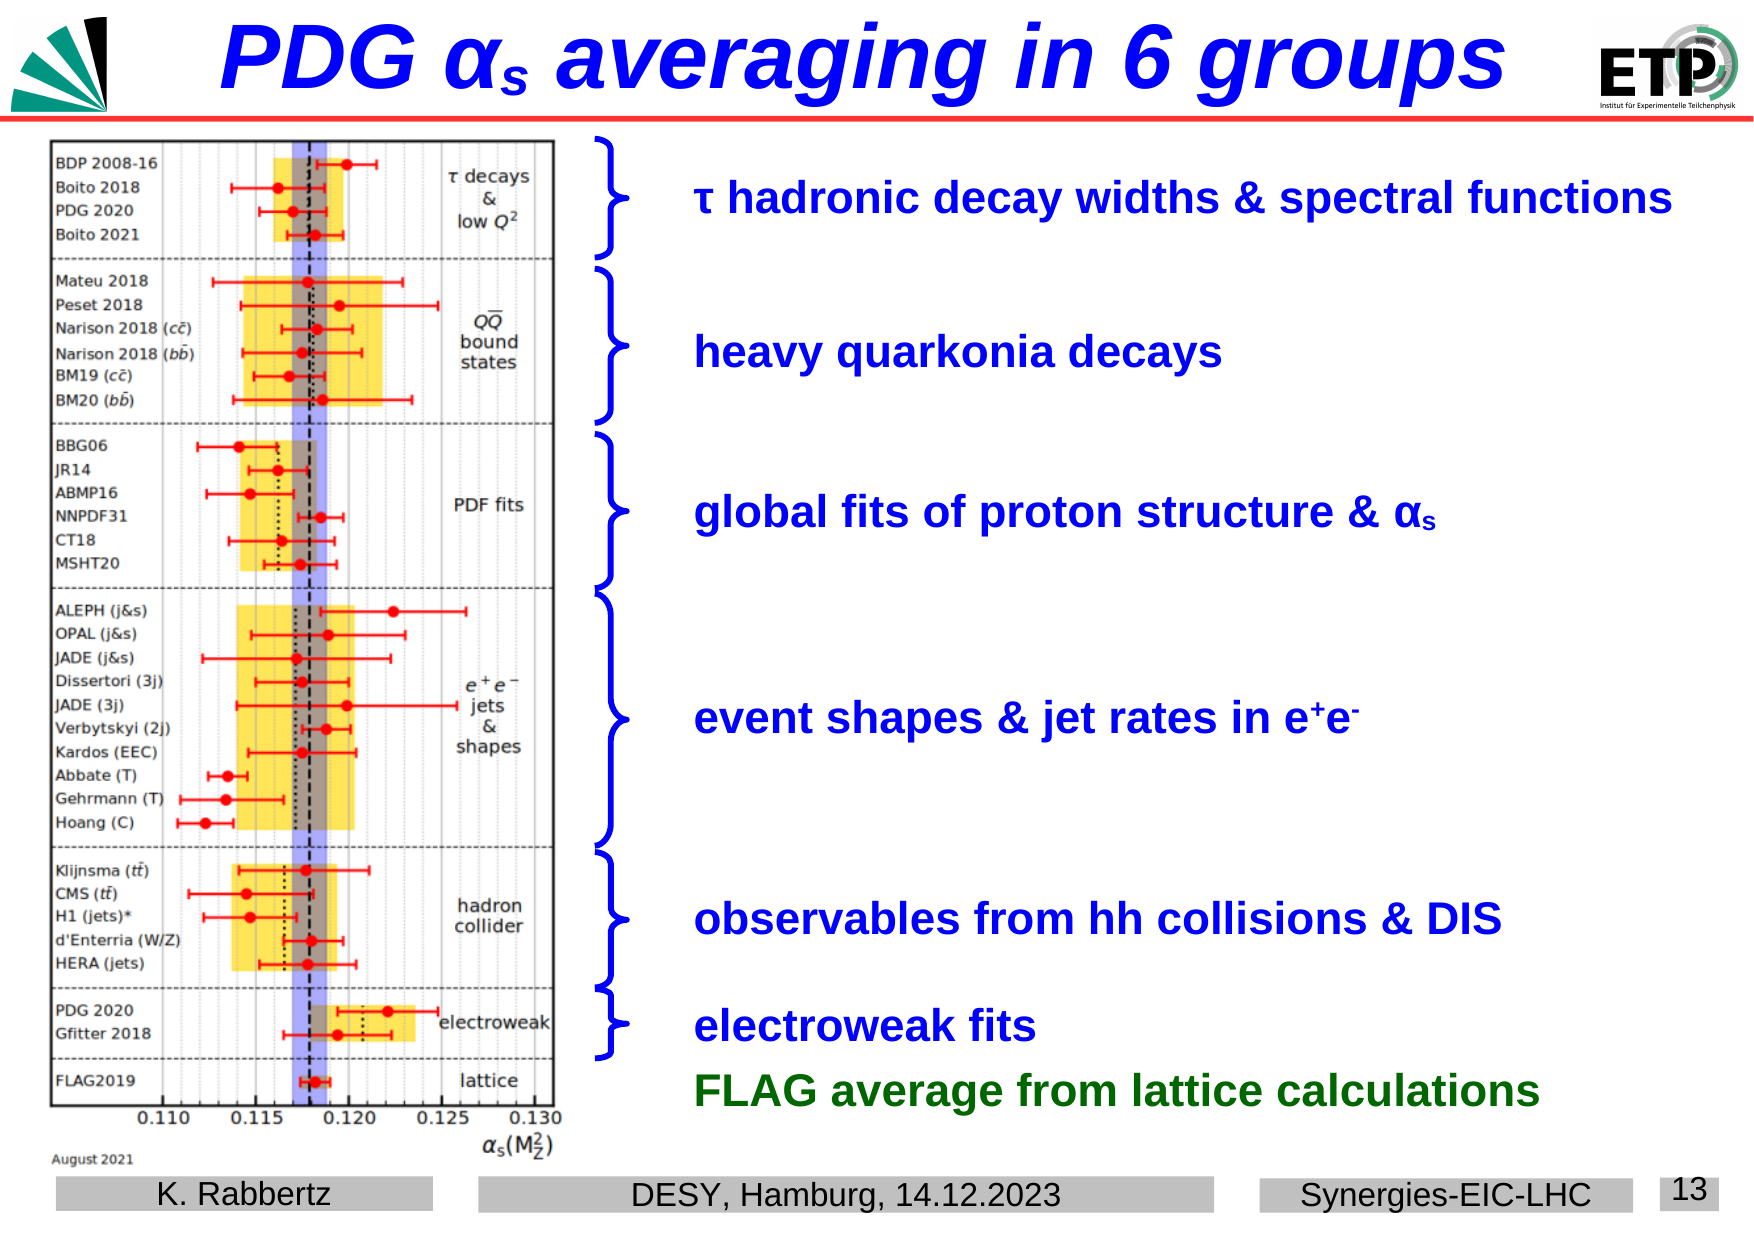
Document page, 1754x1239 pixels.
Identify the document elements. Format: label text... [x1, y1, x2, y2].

picture [40, 133, 571, 1174]
text_box observables from hh collisions & DIS [681, 887, 1516, 951]
text_box event shapes & jet rates in e+e- [681, 686, 1372, 750]
text_box τ hadronic decay widths & spectral functions [681, 166, 1687, 230]
picture [11, 17, 107, 113]
picture [1606, 17, 1745, 112]
text_box electroweak fits [681, 993, 1050, 1057]
text_box global fits of proton structure & αs [681, 479, 1449, 543]
text_box heavy quarkonia decays [681, 320, 1236, 384]
text_box FLAG average from lattice calculations [681, 1058, 1554, 1122]
title PDG αs averaging in 6 groups [123, 0, 1606, 114]
